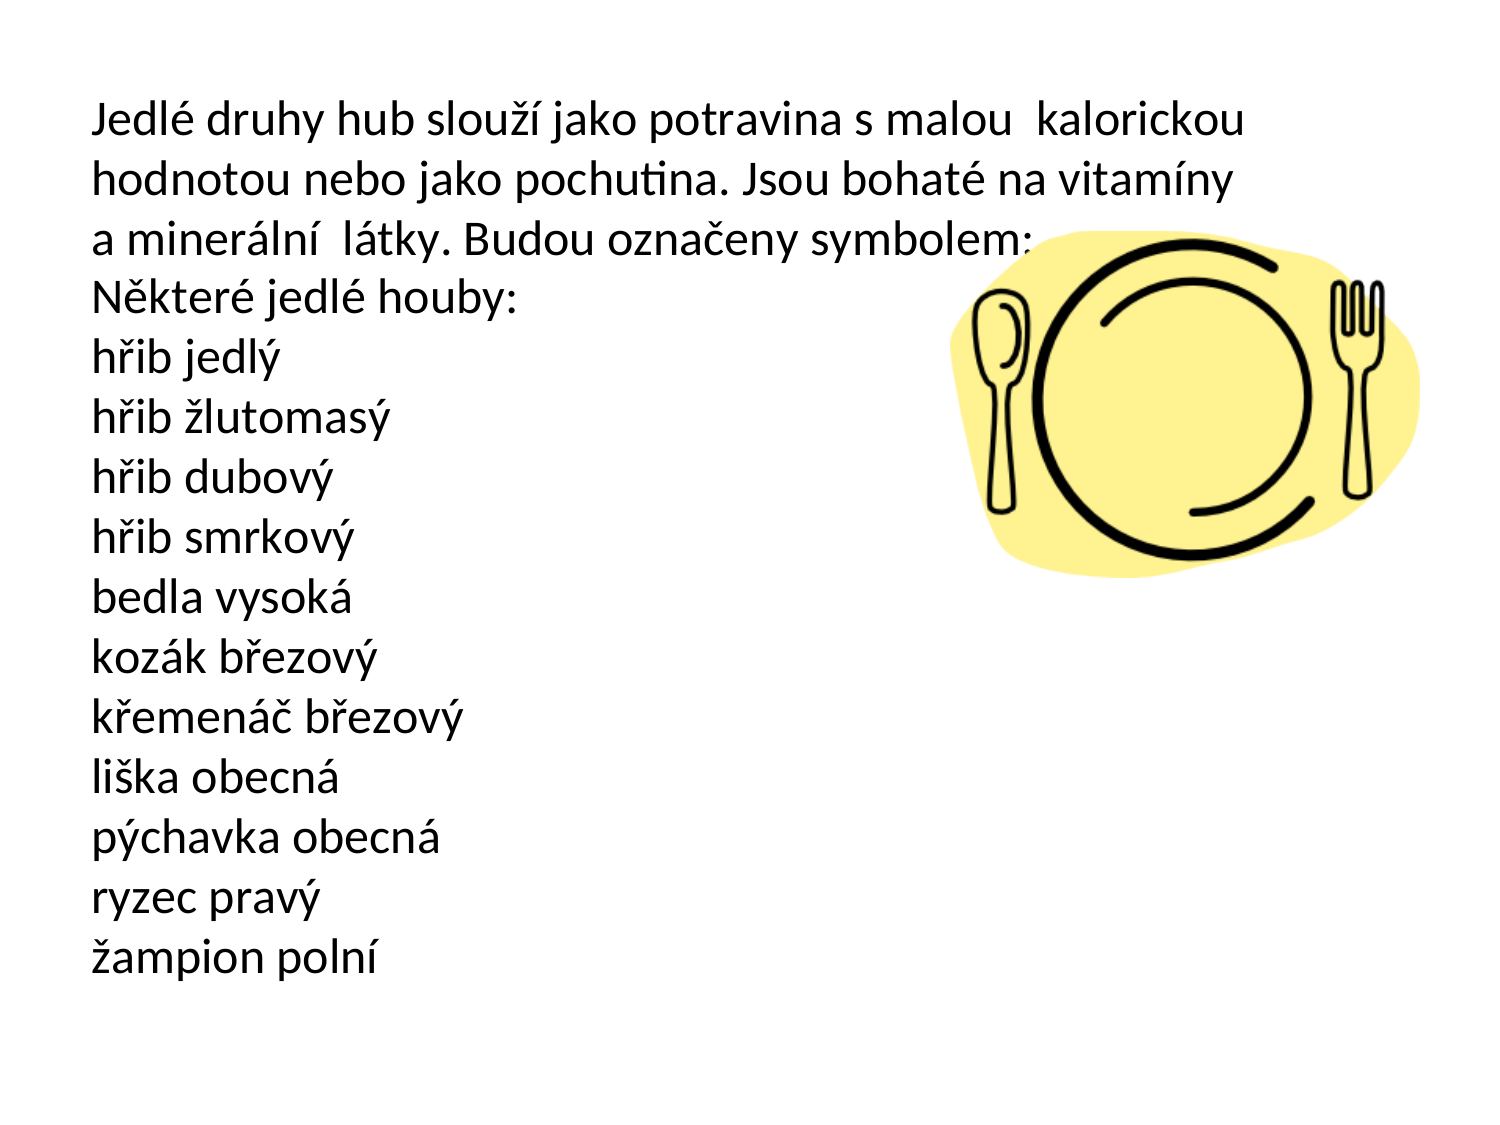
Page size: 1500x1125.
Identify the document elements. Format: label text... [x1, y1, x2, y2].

text_box Jedlé druhy hub slouží jako potravina s malou kalorickou hodnotou nebo jako pochutina. Jsou bohaté na vitamíny a minerální látky. Budou označeny symbolem: [76, 78, 1306, 274]
text_box Některé jedlé houby: hřib jedlý hřib žlutomasý hřib dubový hřib smrkový bedla vysoká kozák březový křemenáč březový liška obecná pýchavka obecná ryzec pravý žampion polní [76, 255, 535, 991]
picture [950, 231, 1420, 578]
